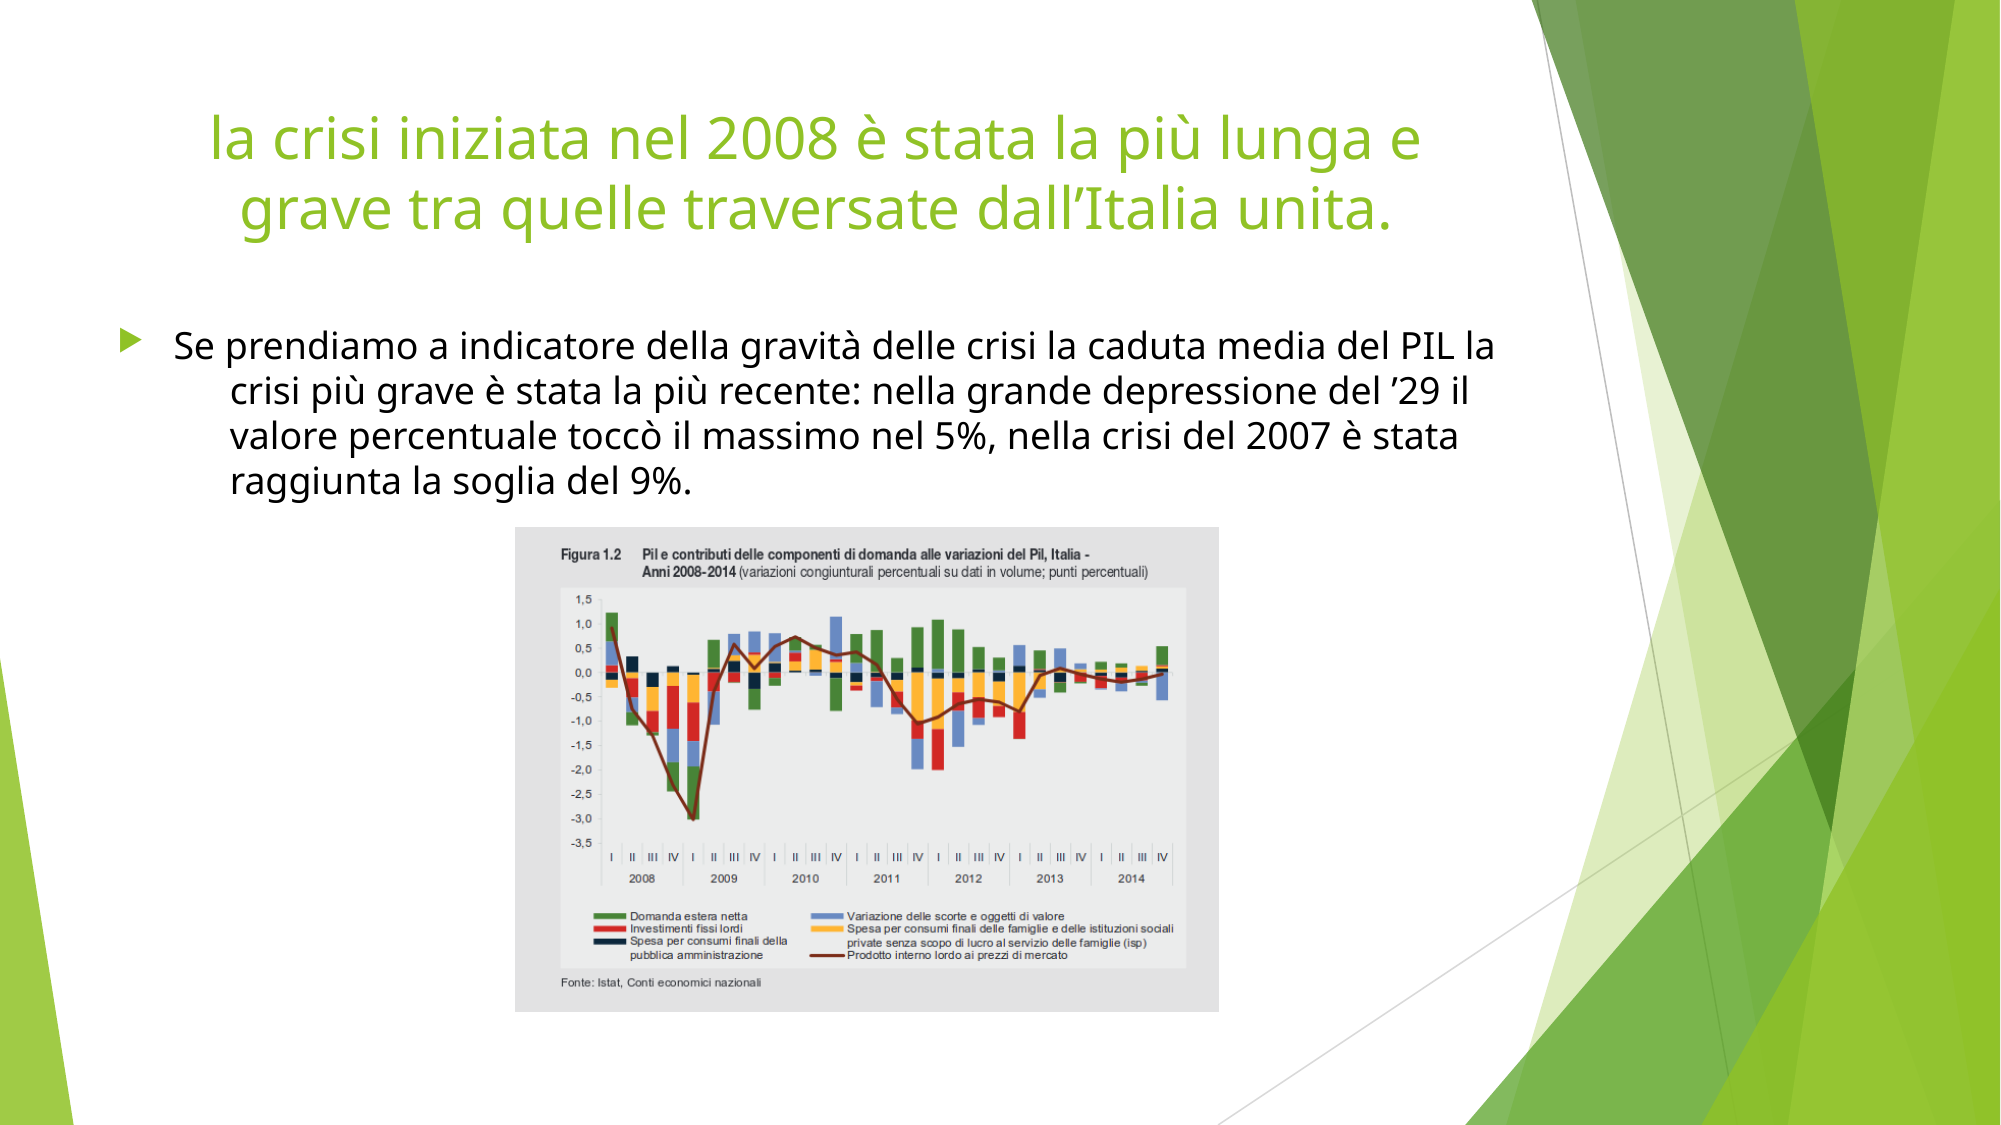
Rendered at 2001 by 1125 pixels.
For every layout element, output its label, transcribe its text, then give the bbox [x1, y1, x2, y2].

title la crisi iniziata nel 2008 è stata la più lunga e grave tra quelle traversate dall’Italia unita. [111, 93, 1522, 268]
list Se prendiamo a indicatore della gravità delle crisi la caduta media del PIL la crisi più grave è stata la più recente: nella grande depressione del ’29 il valore percentuale toccò il massimo nel 5%, nella crisi del 2007 è stata raggiunta la soglia del 9%. [102, 314, 1513, 1047]
picture [515, 527, 1219, 1012]
